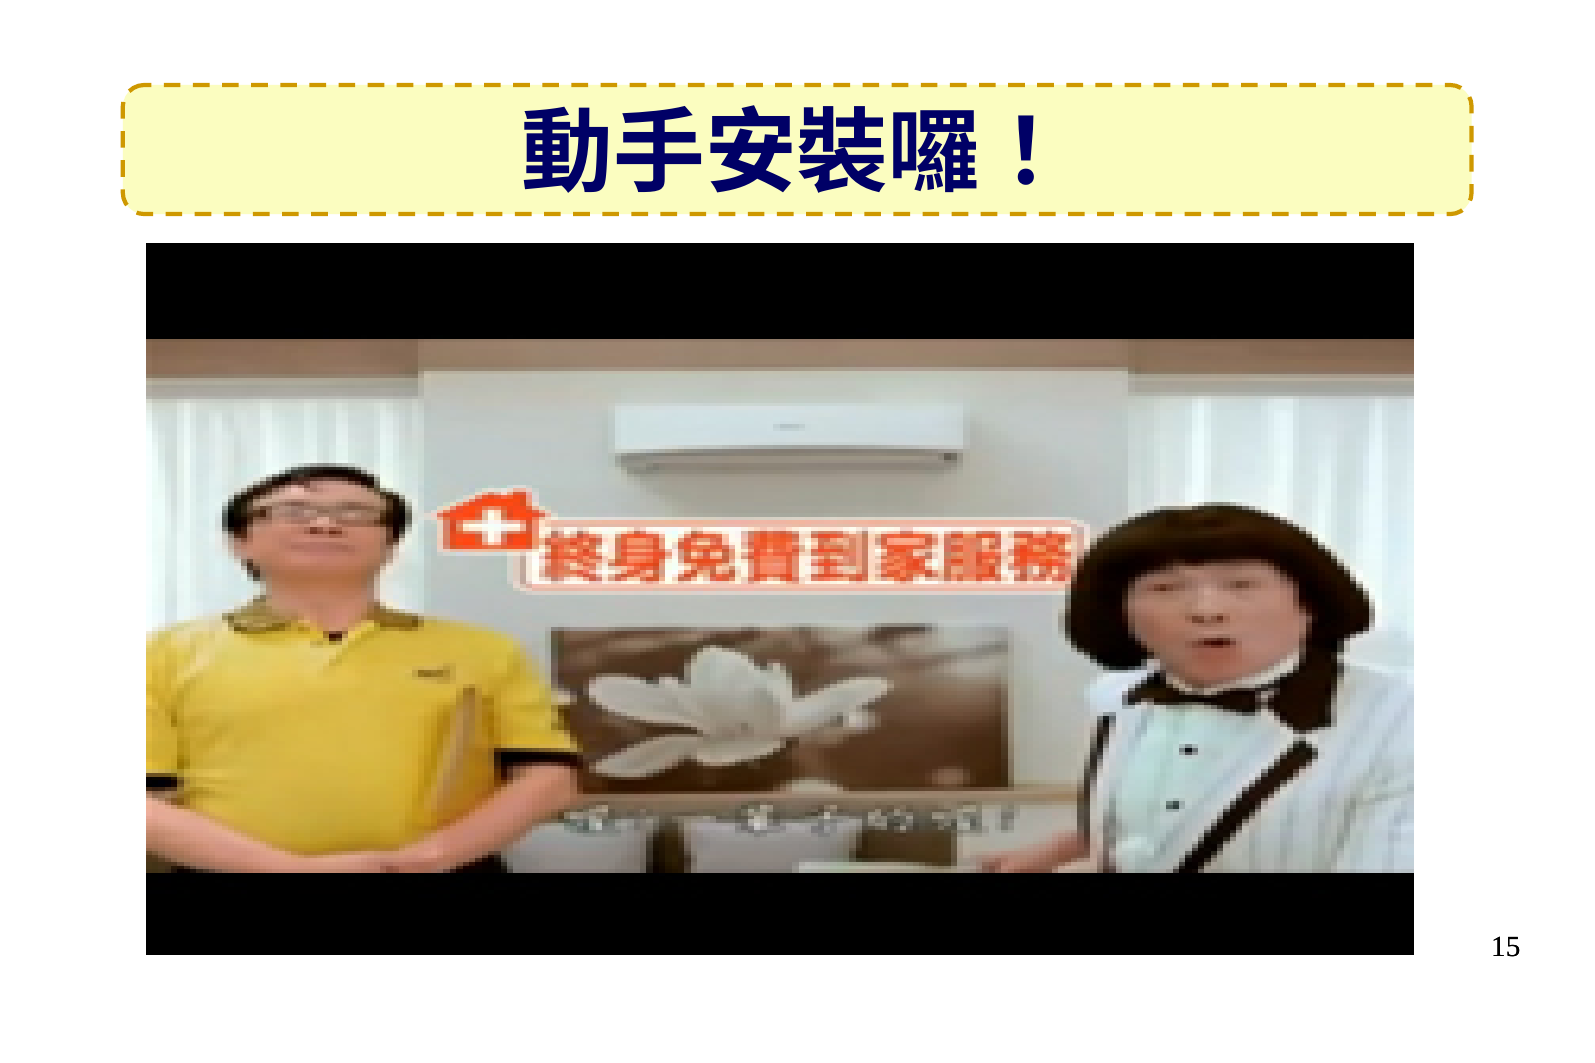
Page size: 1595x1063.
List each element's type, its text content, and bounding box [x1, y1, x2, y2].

title 動手安裝囉！ [169, 82, 1425, 208]
text_box <編號> [1363, 919, 1536, 983]
picture [146, 243, 1414, 955]
